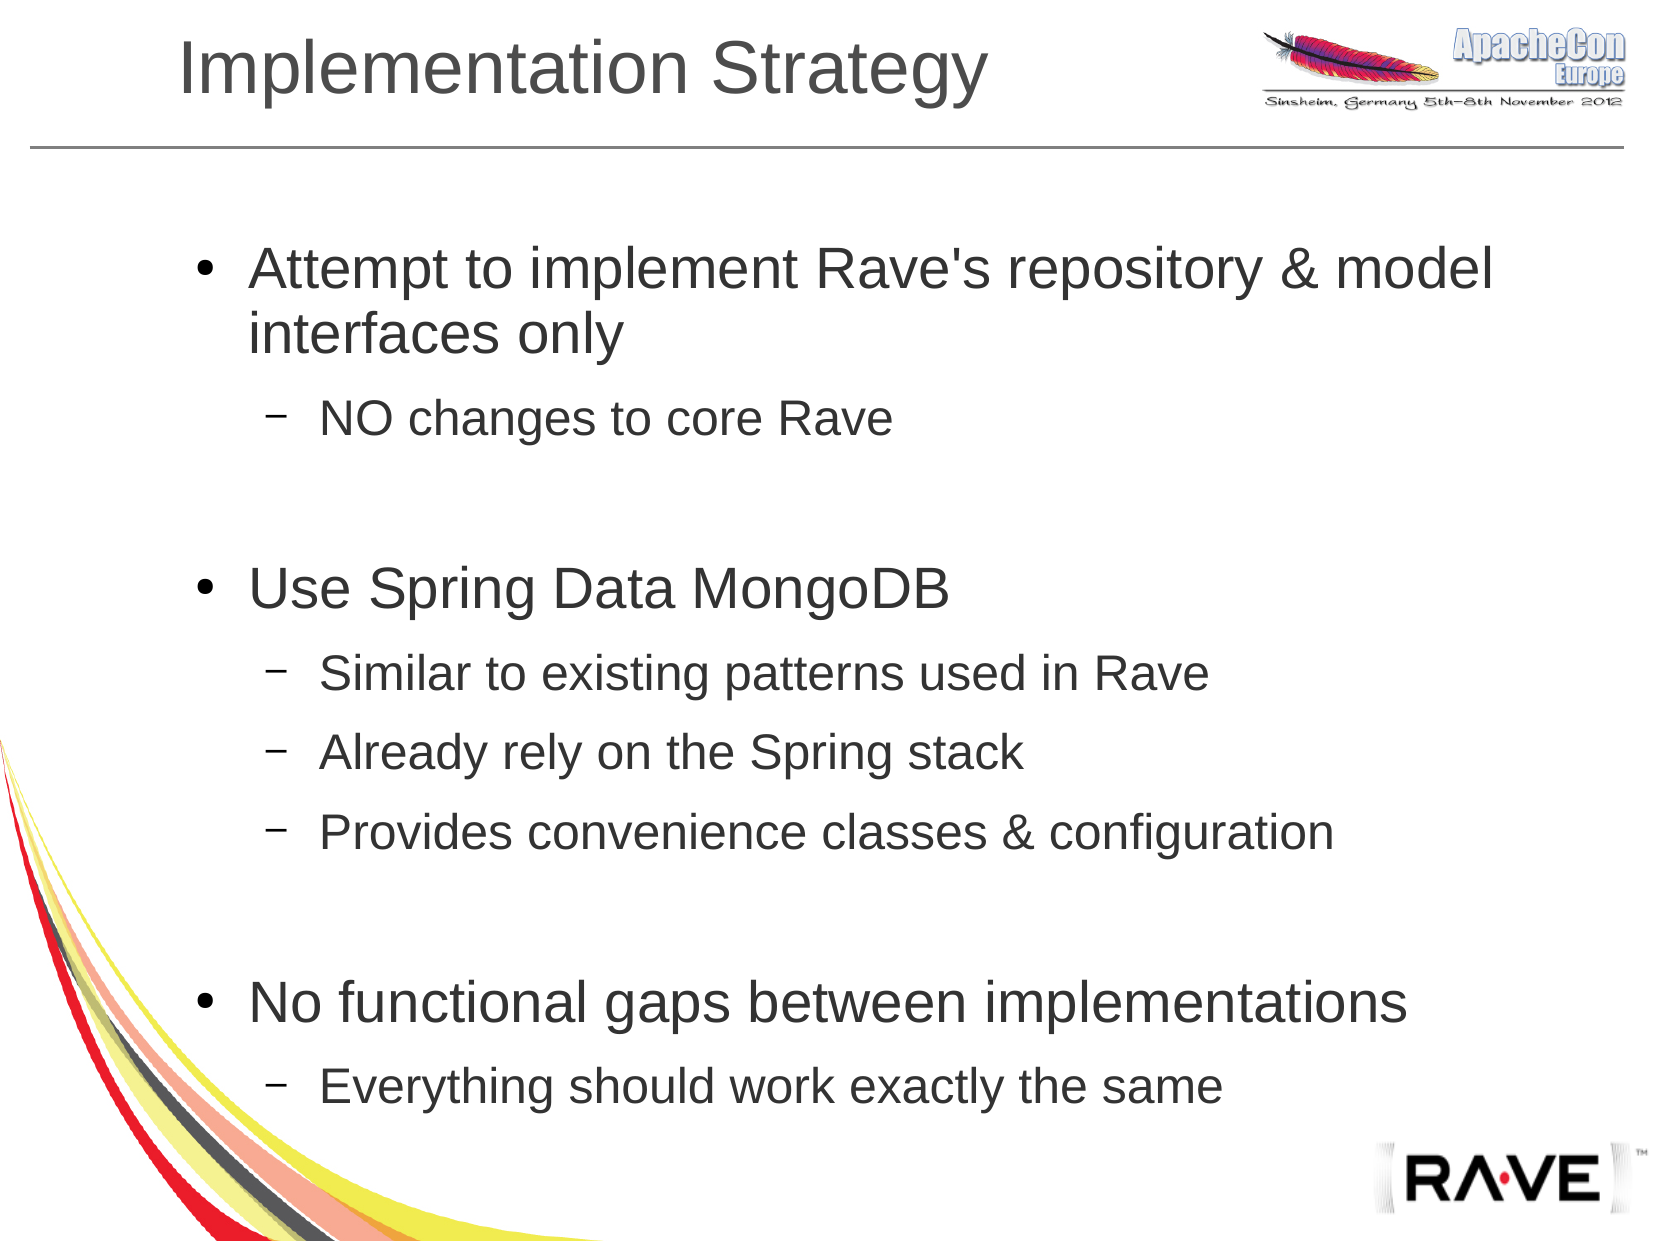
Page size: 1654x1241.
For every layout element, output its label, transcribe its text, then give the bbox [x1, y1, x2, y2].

picture [0, 0, 1654, 1241]
list Attempt to implement Rave's repository & model interfaces only NO changes to core Rave Use Spring Data MongoDB Similar to existing patterns used in Rave Already rely on the Spring stack Provides convenience classes & configuration No functional gaps between implementations Everything should work exactly the same [177, 236, 1625, 1115]
title Implementation Strategy [177, 11, 1536, 125]
